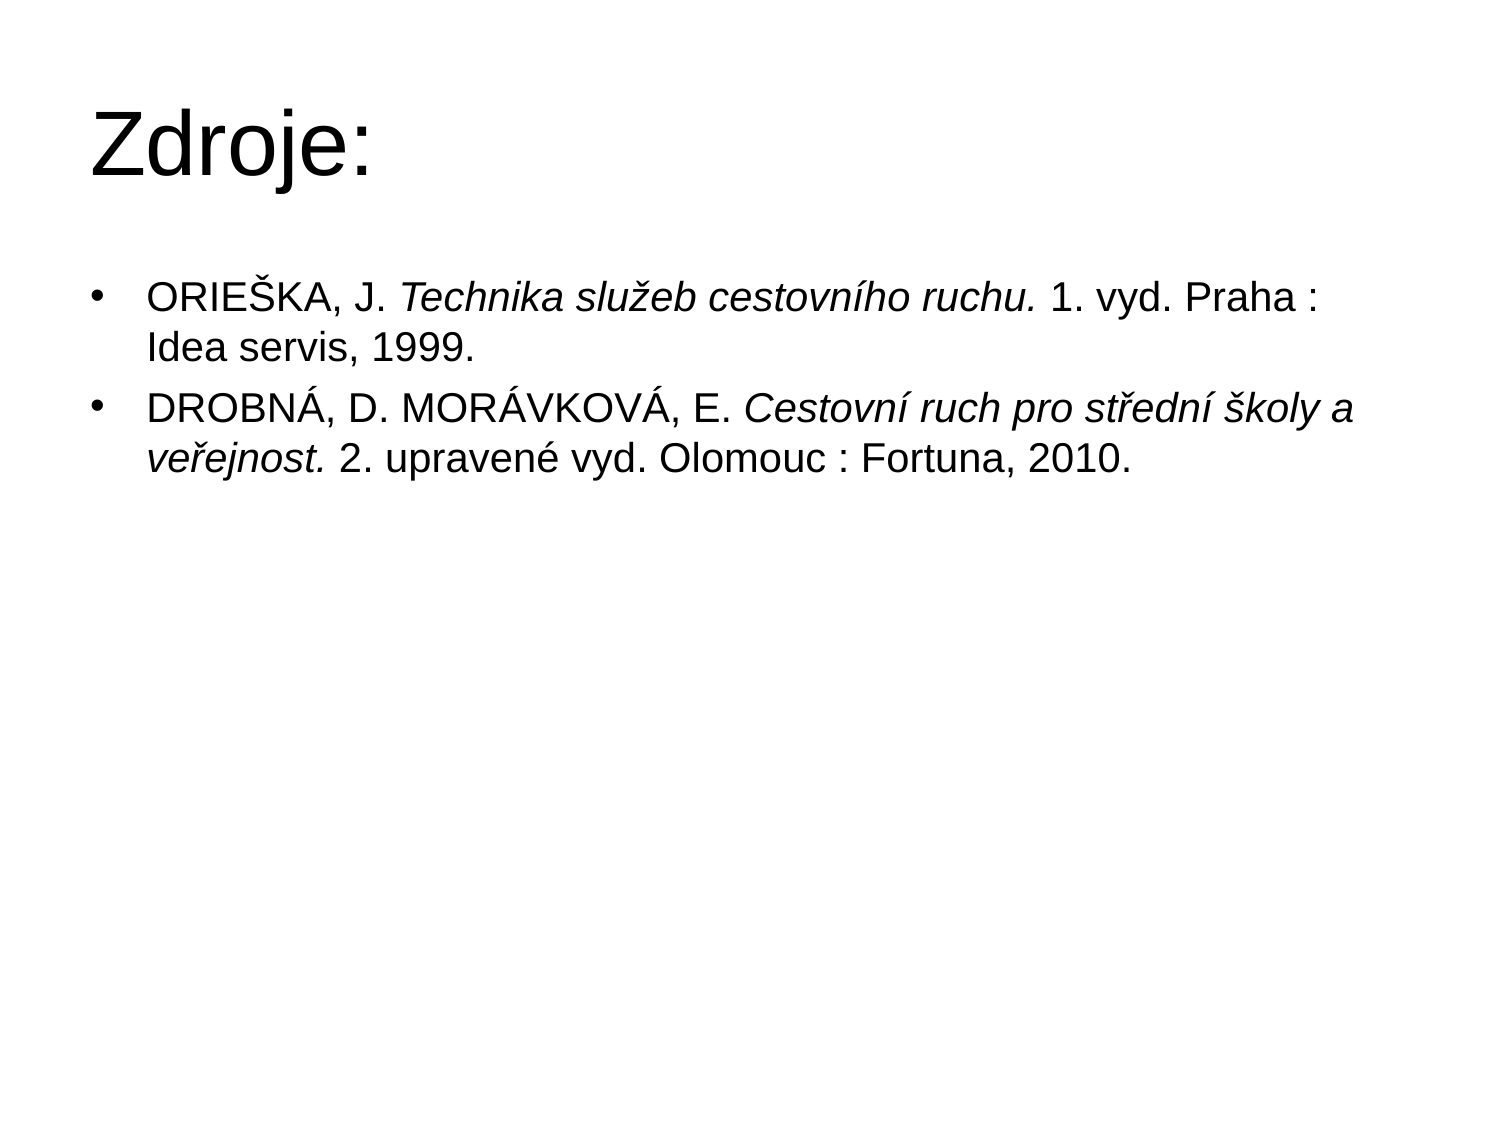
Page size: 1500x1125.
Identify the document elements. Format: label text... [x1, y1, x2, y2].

list ORIEŠKA, J. Technika služeb cestovního ruchu. 1. vyd. Praha : Idea servis, 1999. DROBNÁ, D. MORÁVKOVÁ, E. Cestovní ruch pro střední školy a veřejnost. 2. upravené vyd. Olomouc : Fortuna, 2010. [75, 262, 1426, 1006]
title Zdroje: [75, 45, 1426, 233]
